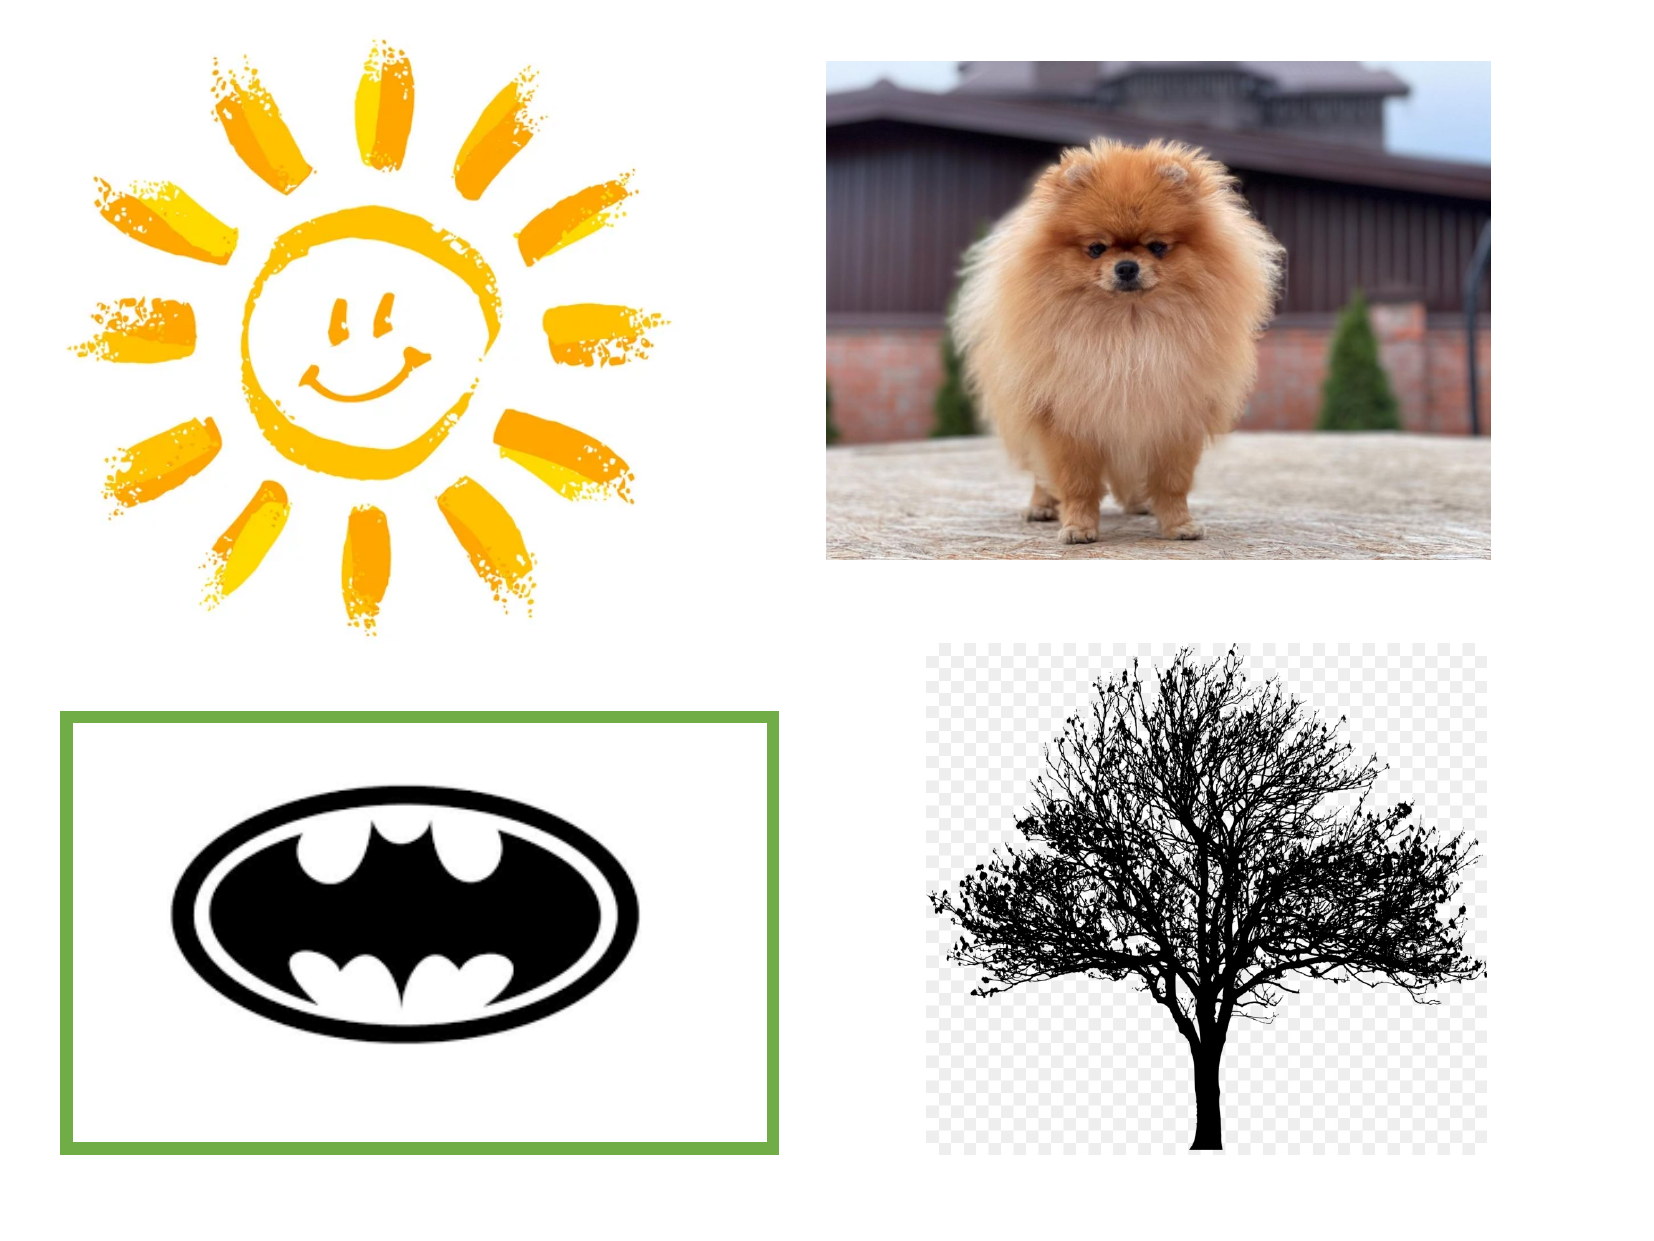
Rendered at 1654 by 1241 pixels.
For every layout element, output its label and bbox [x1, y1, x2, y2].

picture [29, 0, 709, 711]
picture [826, 61, 1491, 560]
picture [926, 643, 1487, 1155]
picture [167, 723, 646, 1142]
